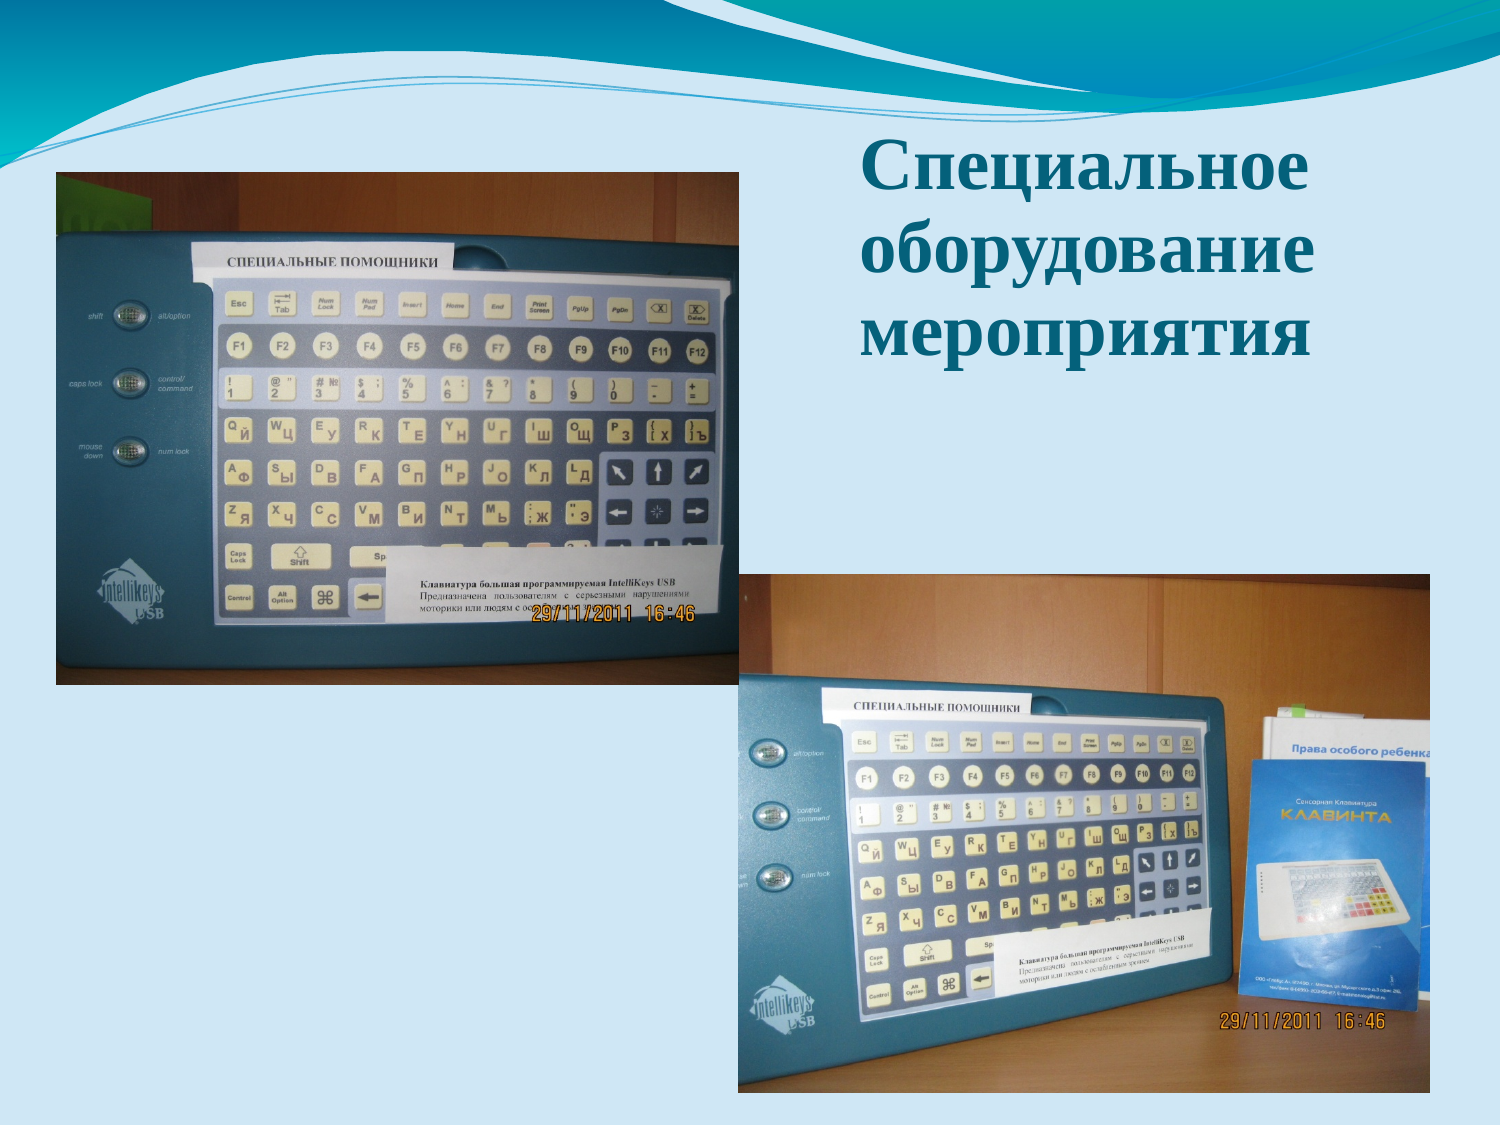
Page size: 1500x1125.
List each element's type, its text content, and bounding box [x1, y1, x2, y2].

title Специальное оборудование мероприятия [844, 115, 1425, 445]
picture [56, 172, 1430, 1093]
